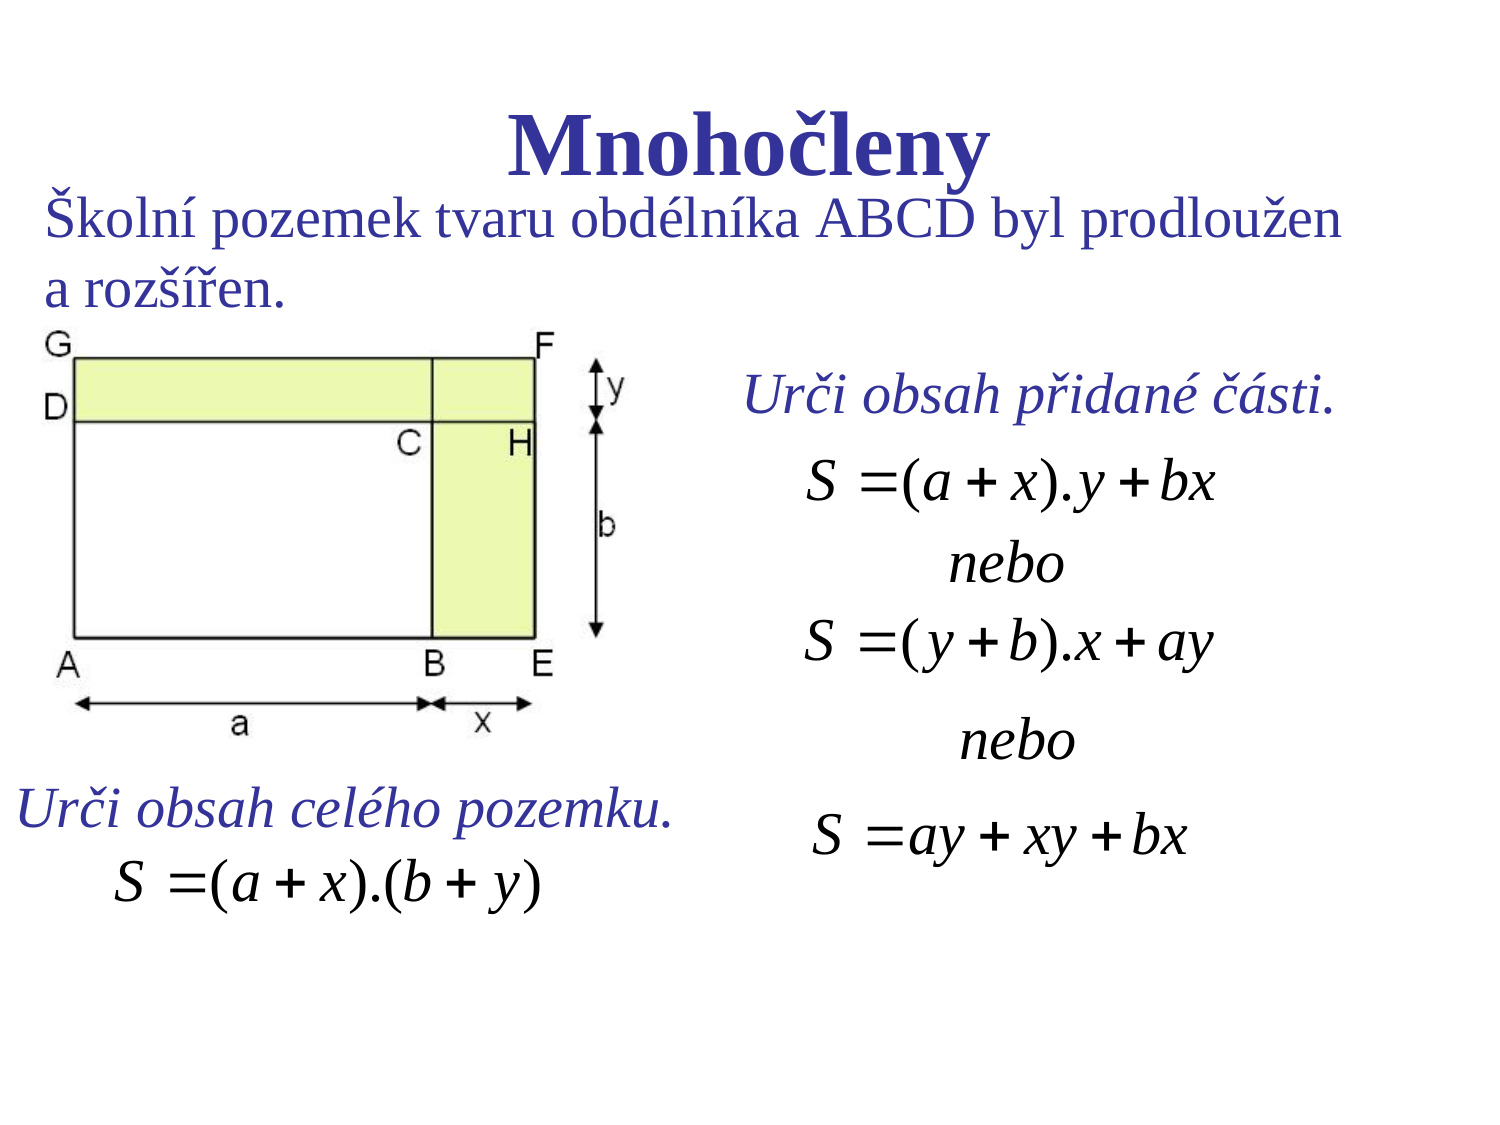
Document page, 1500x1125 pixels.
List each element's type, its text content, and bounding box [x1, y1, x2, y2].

chart [950, 704, 1087, 775]
chart [104, 846, 552, 928]
picture [41, 326, 631, 742]
chart [796, 444, 1229, 526]
chart [794, 604, 1227, 686]
text_box Urči obsah celého pozemku. [0, 751, 804, 857]
chart [939, 527, 1075, 598]
text_box Školní pozemek tvaru obdélníka ABCD byl prodloužen a rozšířen. [29, 196, 1500, 302]
title Mnohočleny [75, 45, 1426, 196]
text_box Urči obsah přidané části. [726, 337, 1500, 443]
chart [802, 798, 1199, 880]
